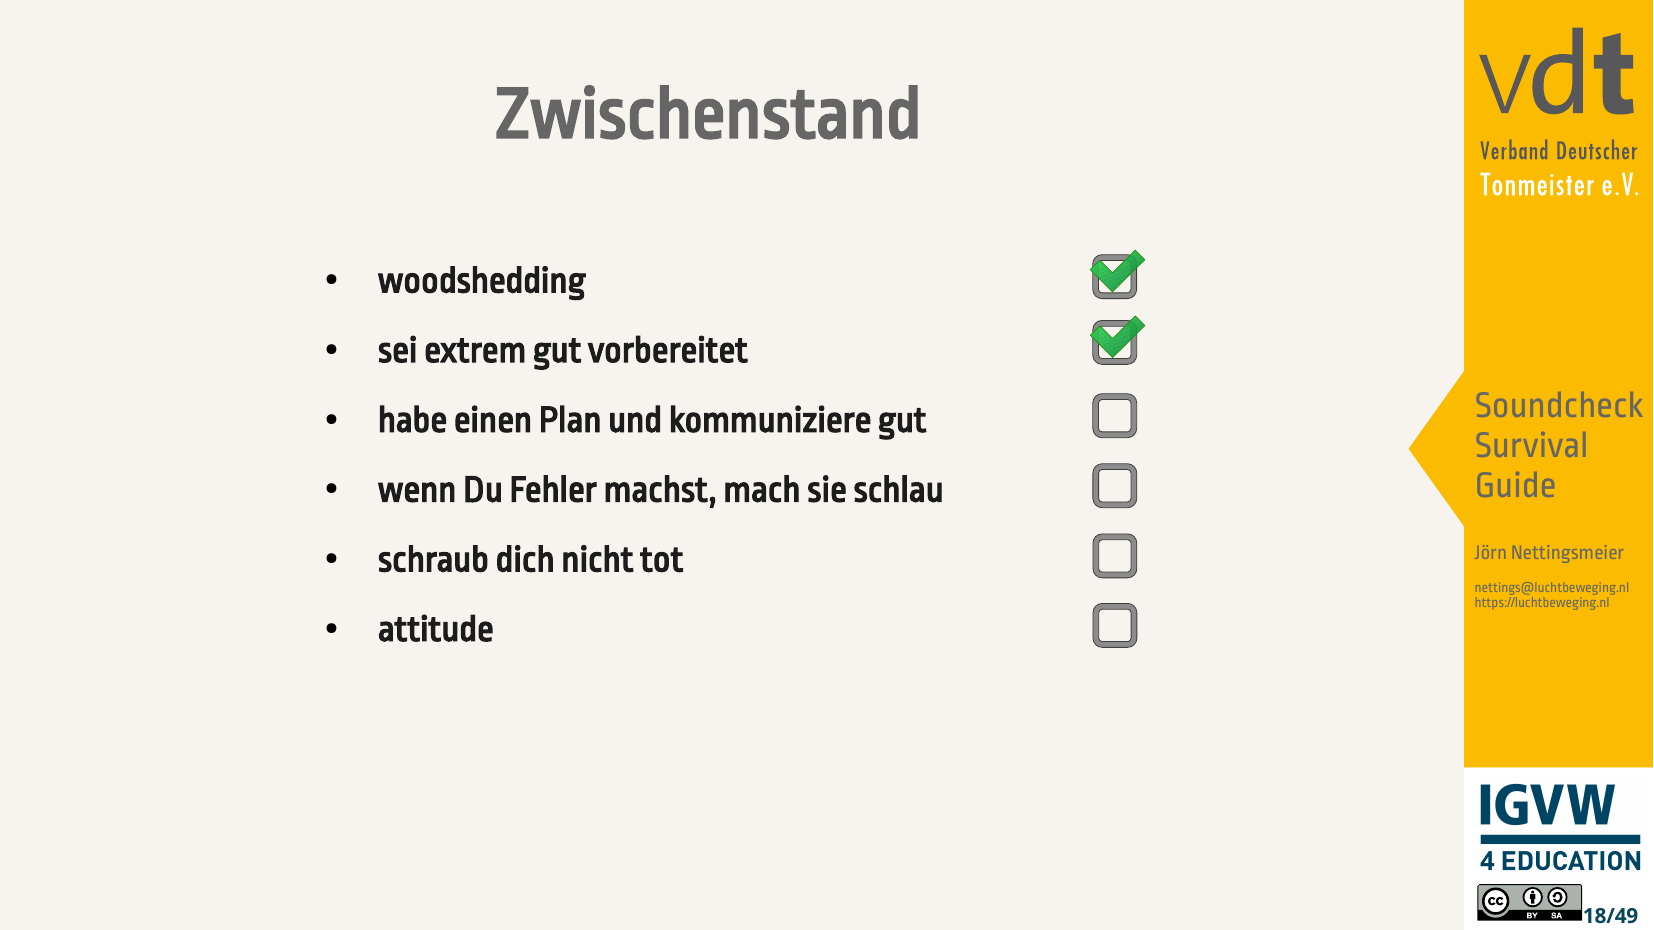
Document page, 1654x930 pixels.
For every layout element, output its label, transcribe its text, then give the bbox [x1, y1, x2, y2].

list woodshedding sei extrem gut vorbereitet habe einen Plan und kommuniziere gut wenn Du Fehler machst, mach sie schlau schraub dich nicht tot attitude [307, 190, 1394, 697]
picture [1074, 233, 1156, 664]
picture [1477, 780, 1646, 882]
title Zwischenstand [82, 37, 1335, 193]
